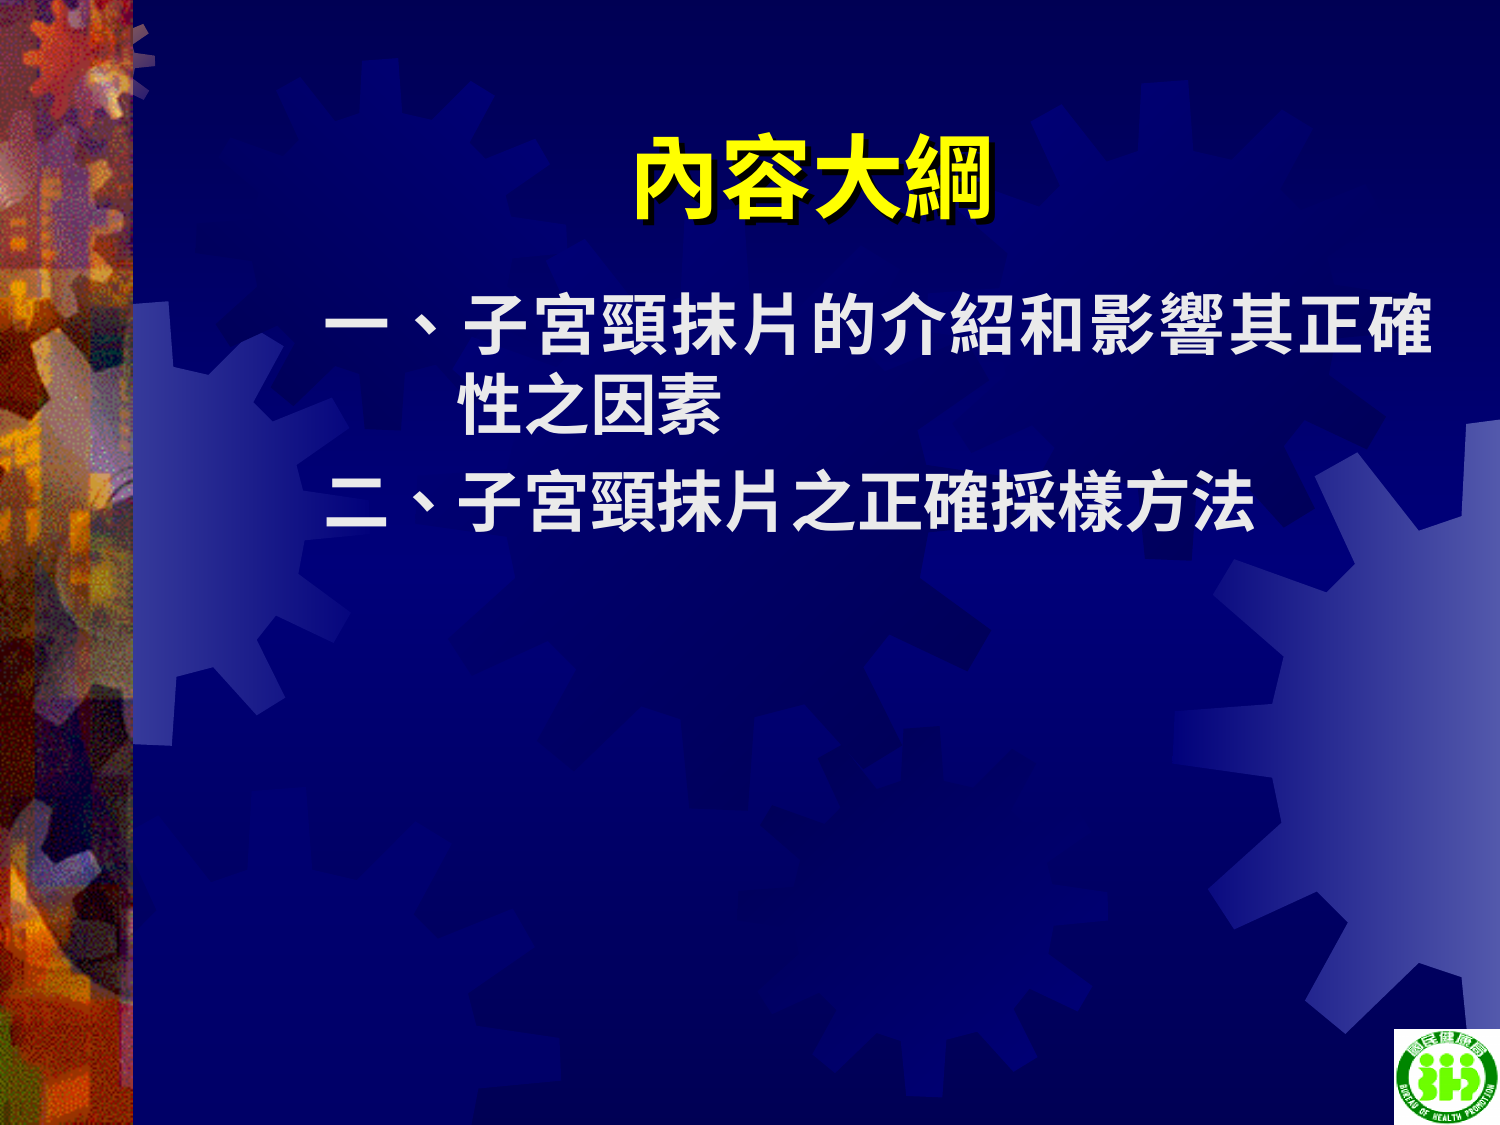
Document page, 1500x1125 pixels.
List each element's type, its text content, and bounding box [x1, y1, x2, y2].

title 內容大綱 [174, 50, 1450, 238]
list 一、子宮頸抹片的介紹和影響其正確性之因素 二、子宮頸抹片之正確採樣方法 [174, 275, 1450, 951]
